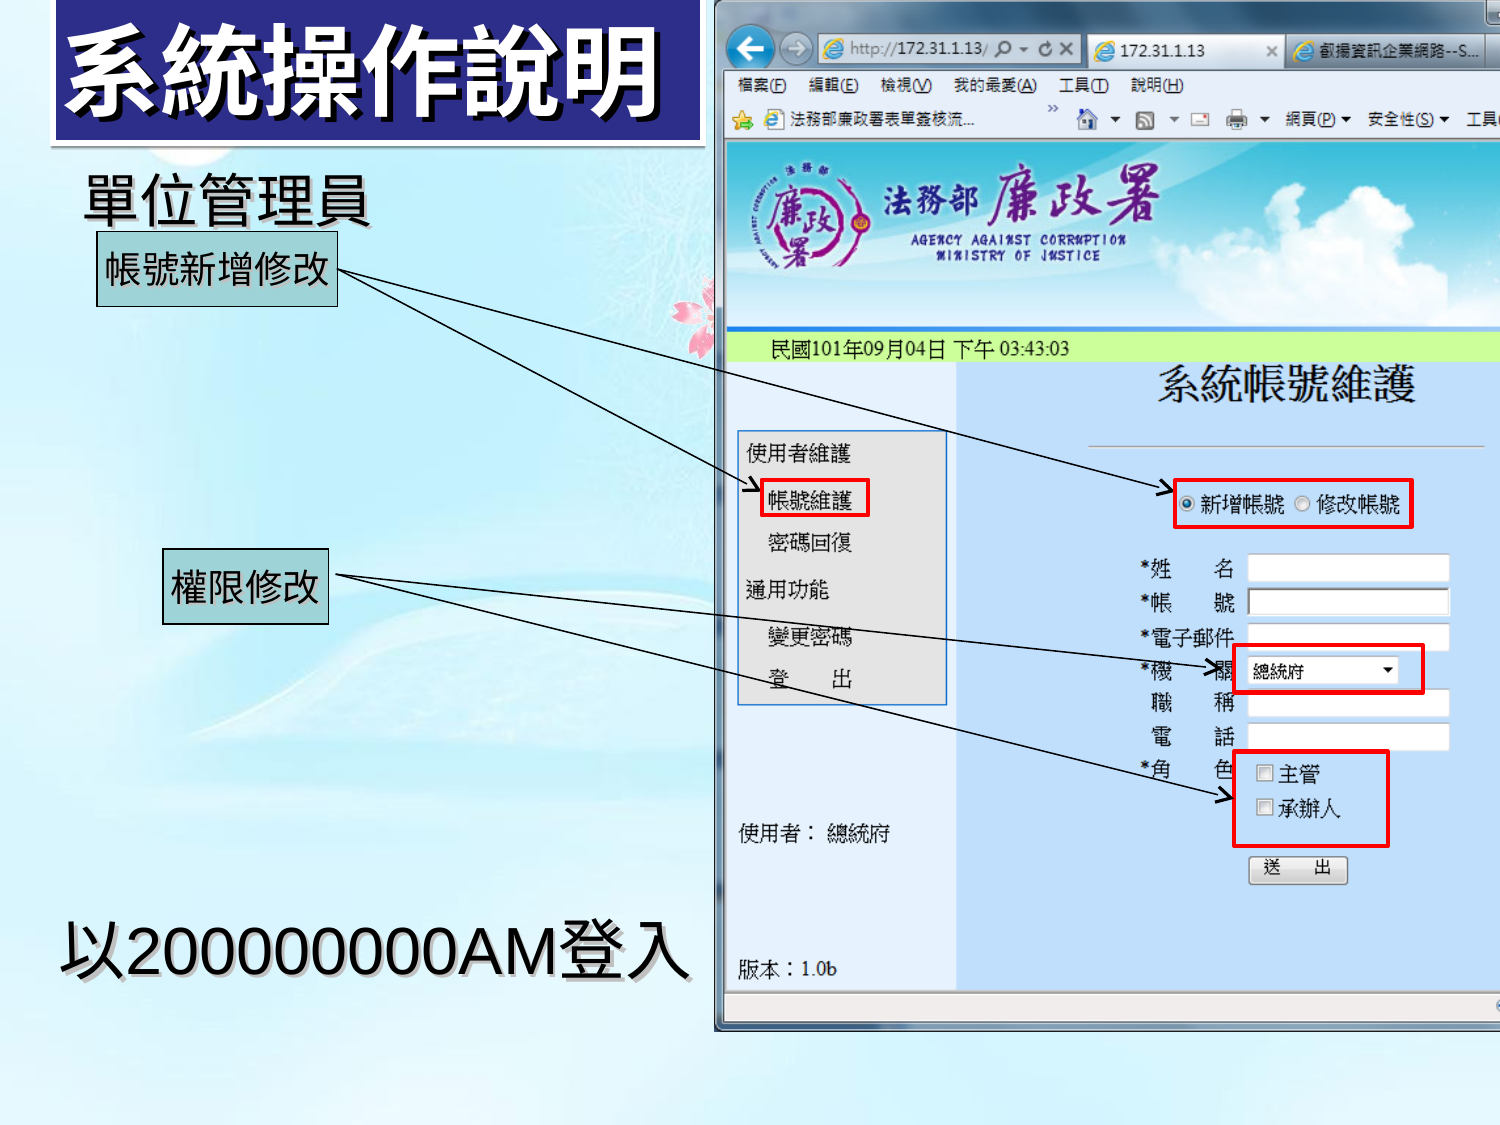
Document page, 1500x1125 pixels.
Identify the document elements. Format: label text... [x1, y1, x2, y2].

text_box 單位管理員 [73, 148, 381, 249]
text_box 以200000000AM登入 [51, 893, 701, 1003]
picture [0, 0, 1500, 1125]
title 系統操作說明 [53, 0, 703, 144]
text_box 權限修改 [162, 549, 329, 624]
text_box 帳號新增修改 [97, 249, 338, 307]
